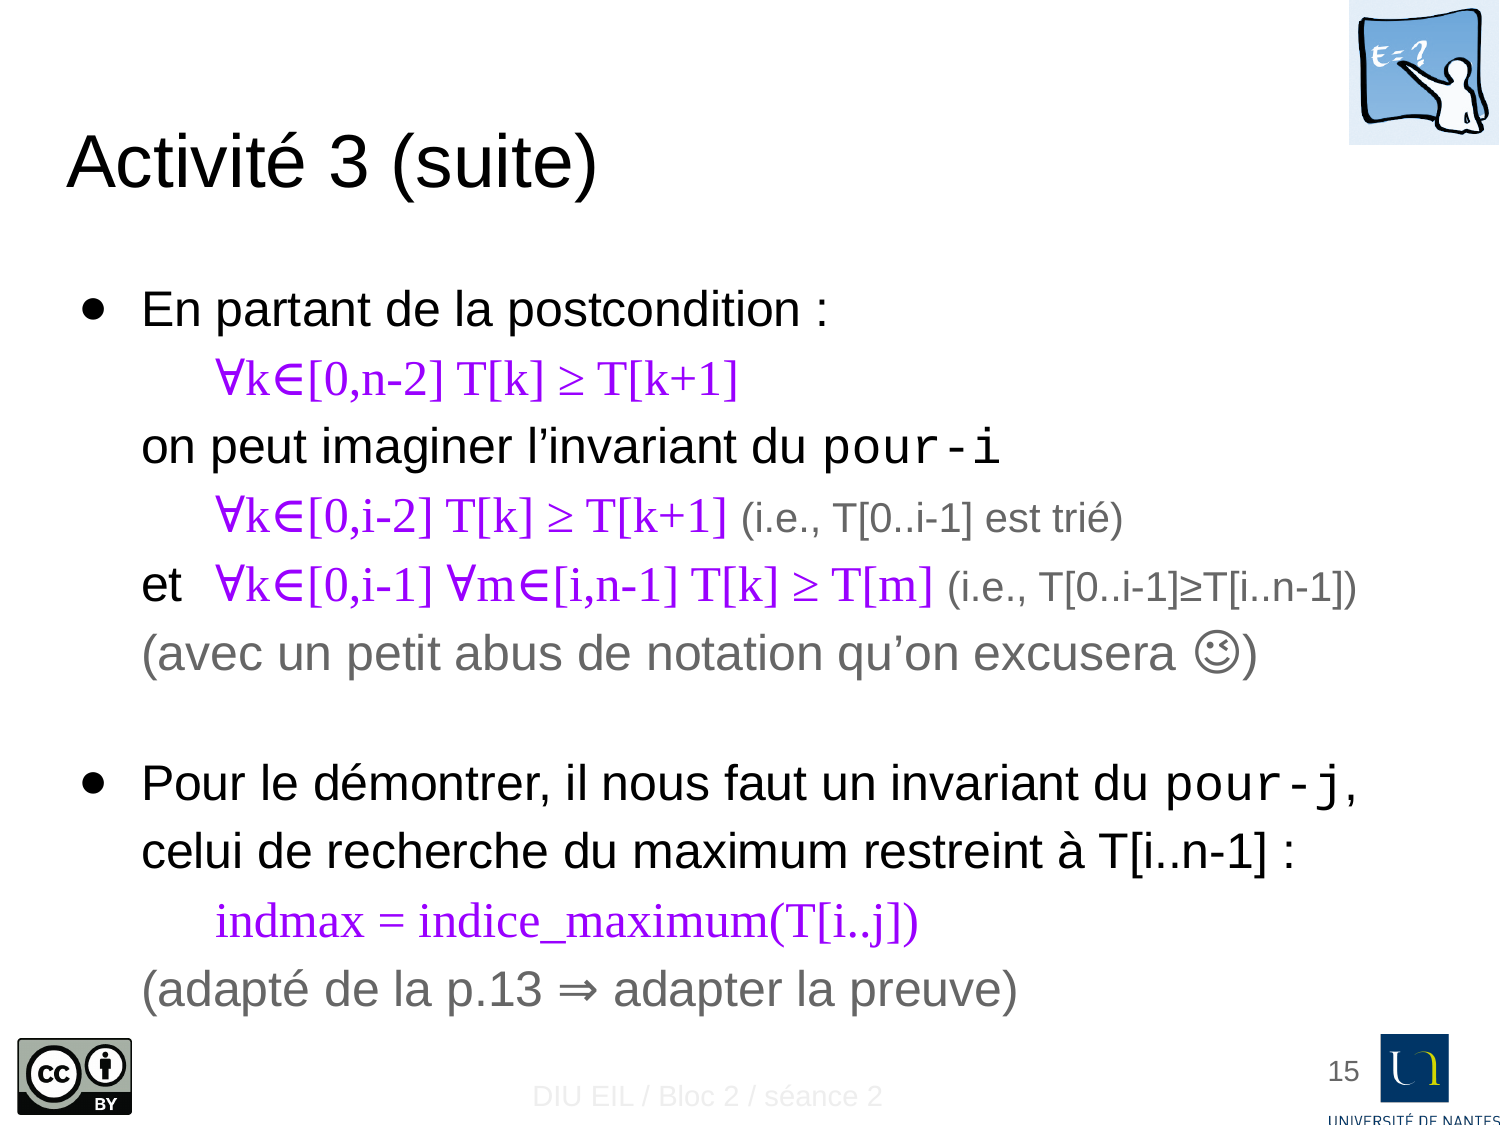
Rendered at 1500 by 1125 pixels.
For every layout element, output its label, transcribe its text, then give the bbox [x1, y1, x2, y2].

list En partant de la postcondition : ∀k∈[0,n-2] T[k] ≥ T[k+1] on peut imaginer l’invariant du pour-i ∀k∈[0,i-2] T[k] ≥ T[k+1] (i.e., T[0..i-1] est trié) et ∀k∈[0,i-1] ∀m∈[i,n-1] T[k] ≥ T[m] (i.e., T[0..i-1]≥T[i..n-1]) (avec un petit abus de notation qu’on excusera 😉) Pour le démontrer, il nous faut un invariant du pour-j, celui de recherche du maximum restreint à T[i..n-1] : indmax = indice_maximum(T[i..j]) (adapté de la p.13 ⇒ adapter la preuve) [51, 252, 1449, 1064]
picture [1329, 1034, 1500, 1125]
picture [17, 1038, 132, 1115]
slide_number <numéro> [1284, 1038, 1375, 1102]
picture [1349, 0, 1499, 145]
title Activité 3 (suite) [51, 97, 1449, 223]
